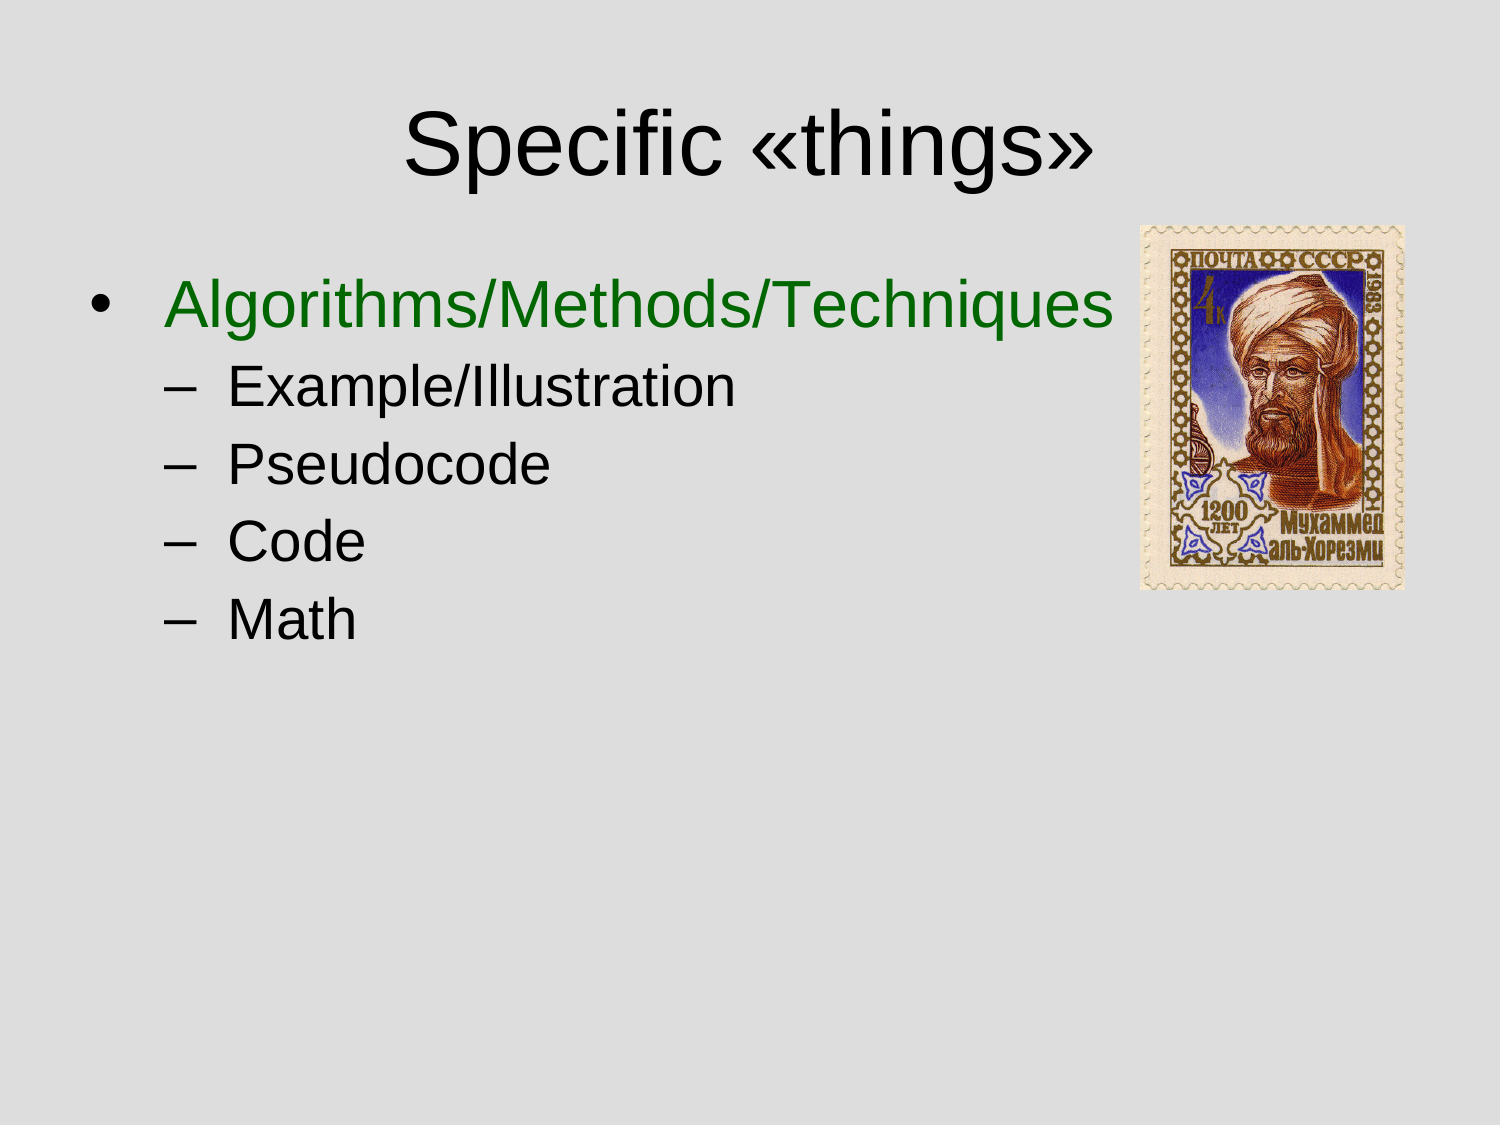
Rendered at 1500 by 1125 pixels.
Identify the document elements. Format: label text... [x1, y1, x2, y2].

picture [1140, 225, 1405, 590]
title Specific «things» [75, 45, 1426, 233]
list Algorithms/Methods/Techniques Example/Illustration Pseudocode Code Math [75, 262, 1426, 693]
